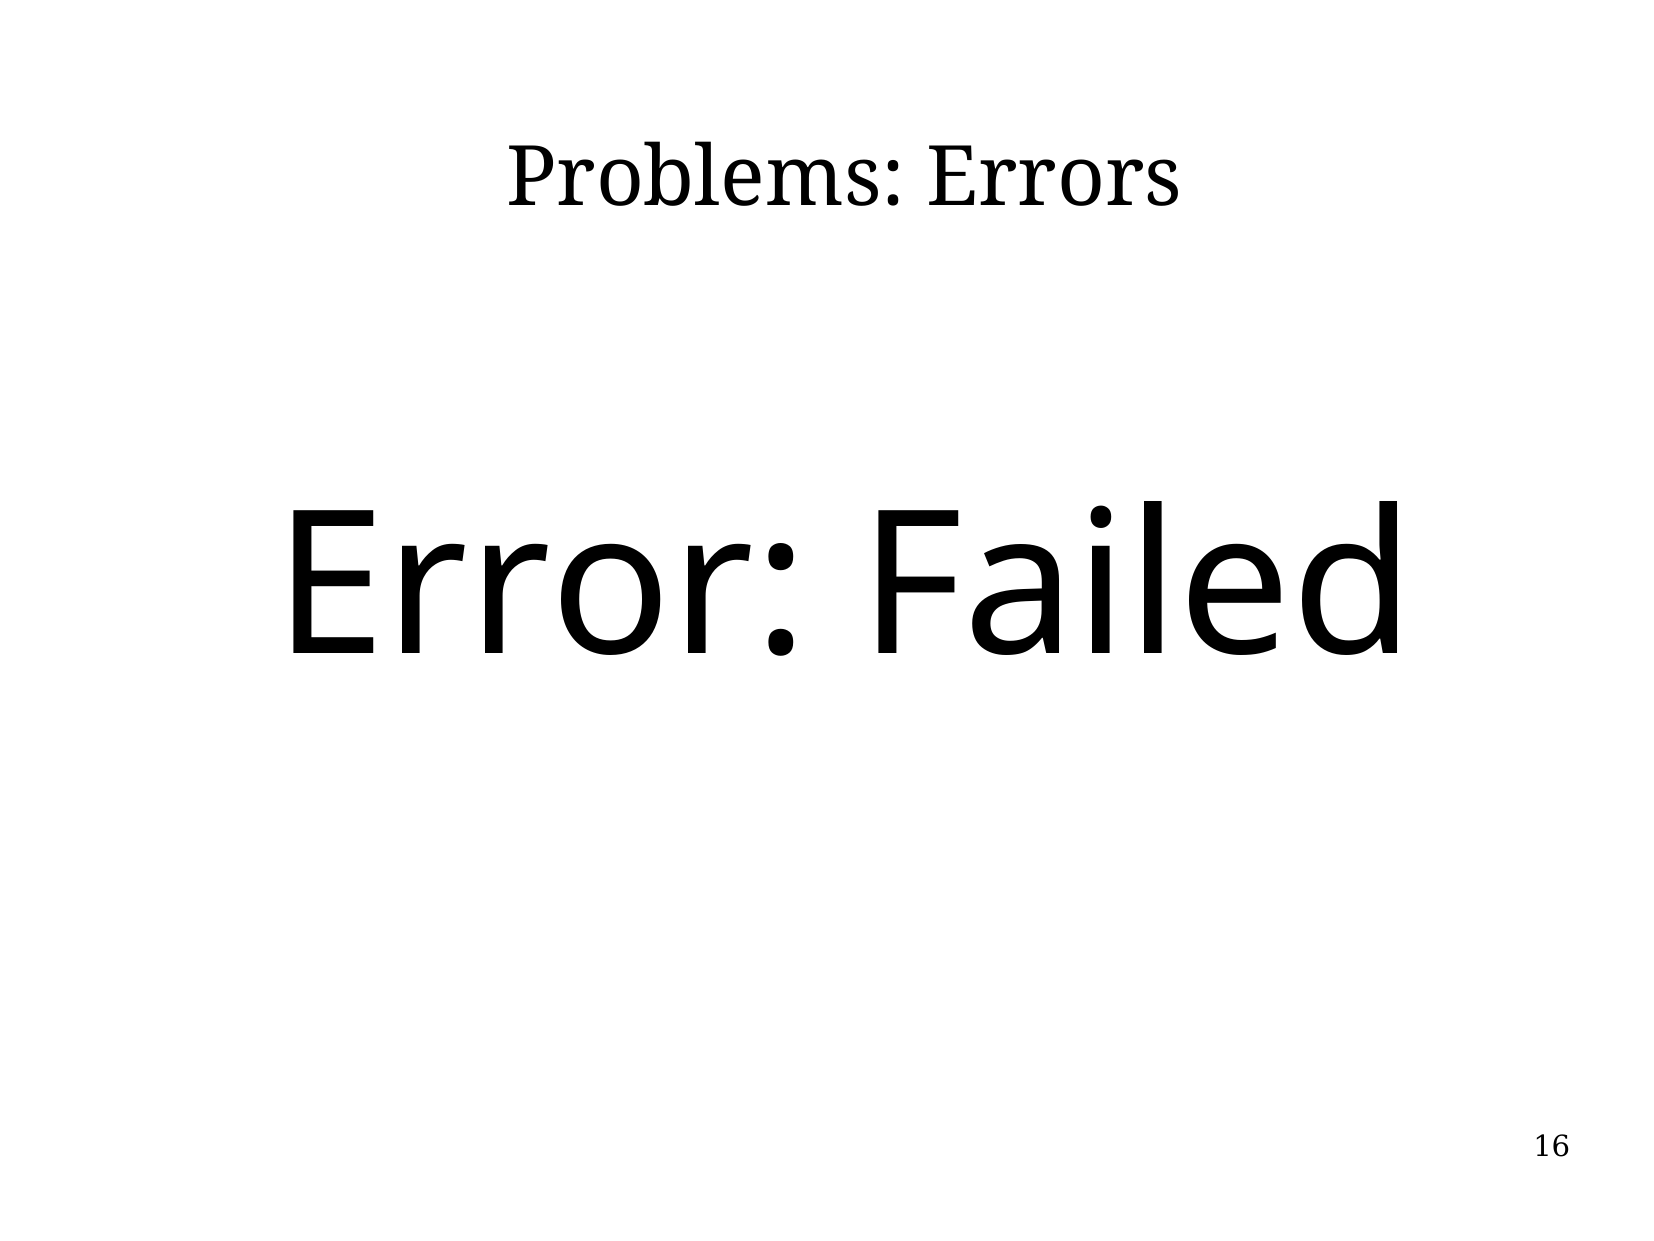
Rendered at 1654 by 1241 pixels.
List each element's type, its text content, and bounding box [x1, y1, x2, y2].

subtitle Error: Failed [82, 297, 1571, 1117]
title Problems: Errors [82, 18, 1571, 288]
